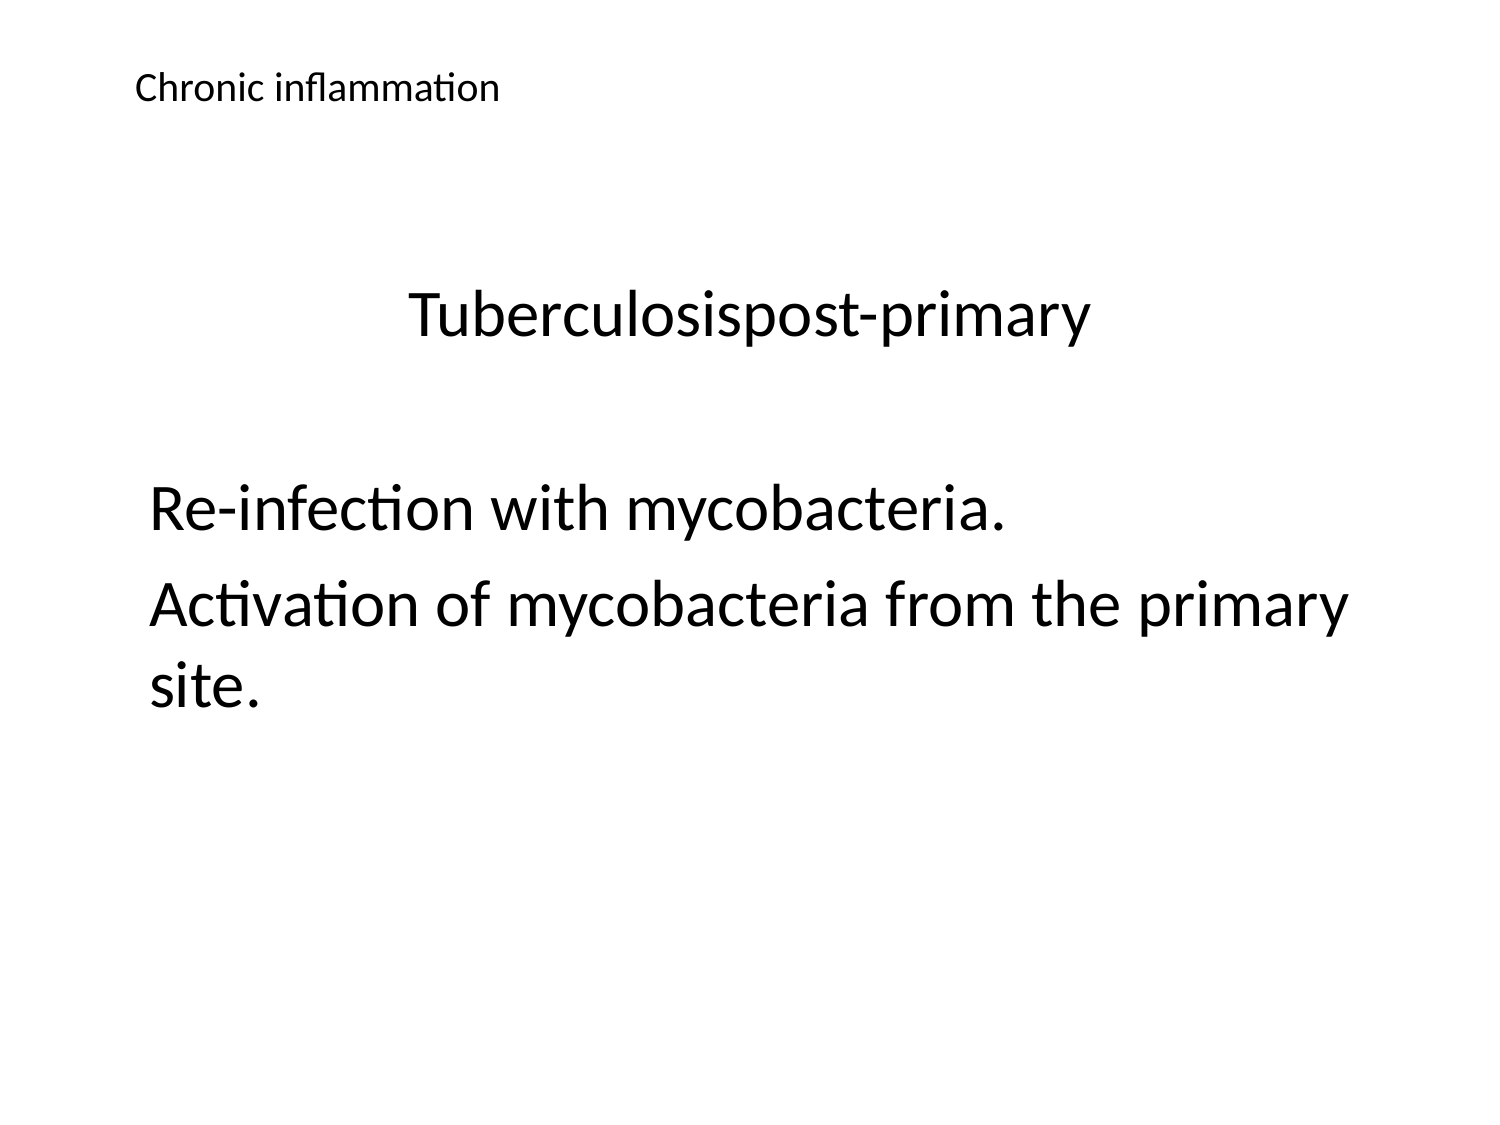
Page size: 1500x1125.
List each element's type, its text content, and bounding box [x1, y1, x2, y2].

title Chronic inflammation [75, 45, 562, 126]
list Tuberculosispost-primary Re-infection with mycobacteria. Activation of mycobacteria from the primary site. [75, 262, 1426, 1005]
